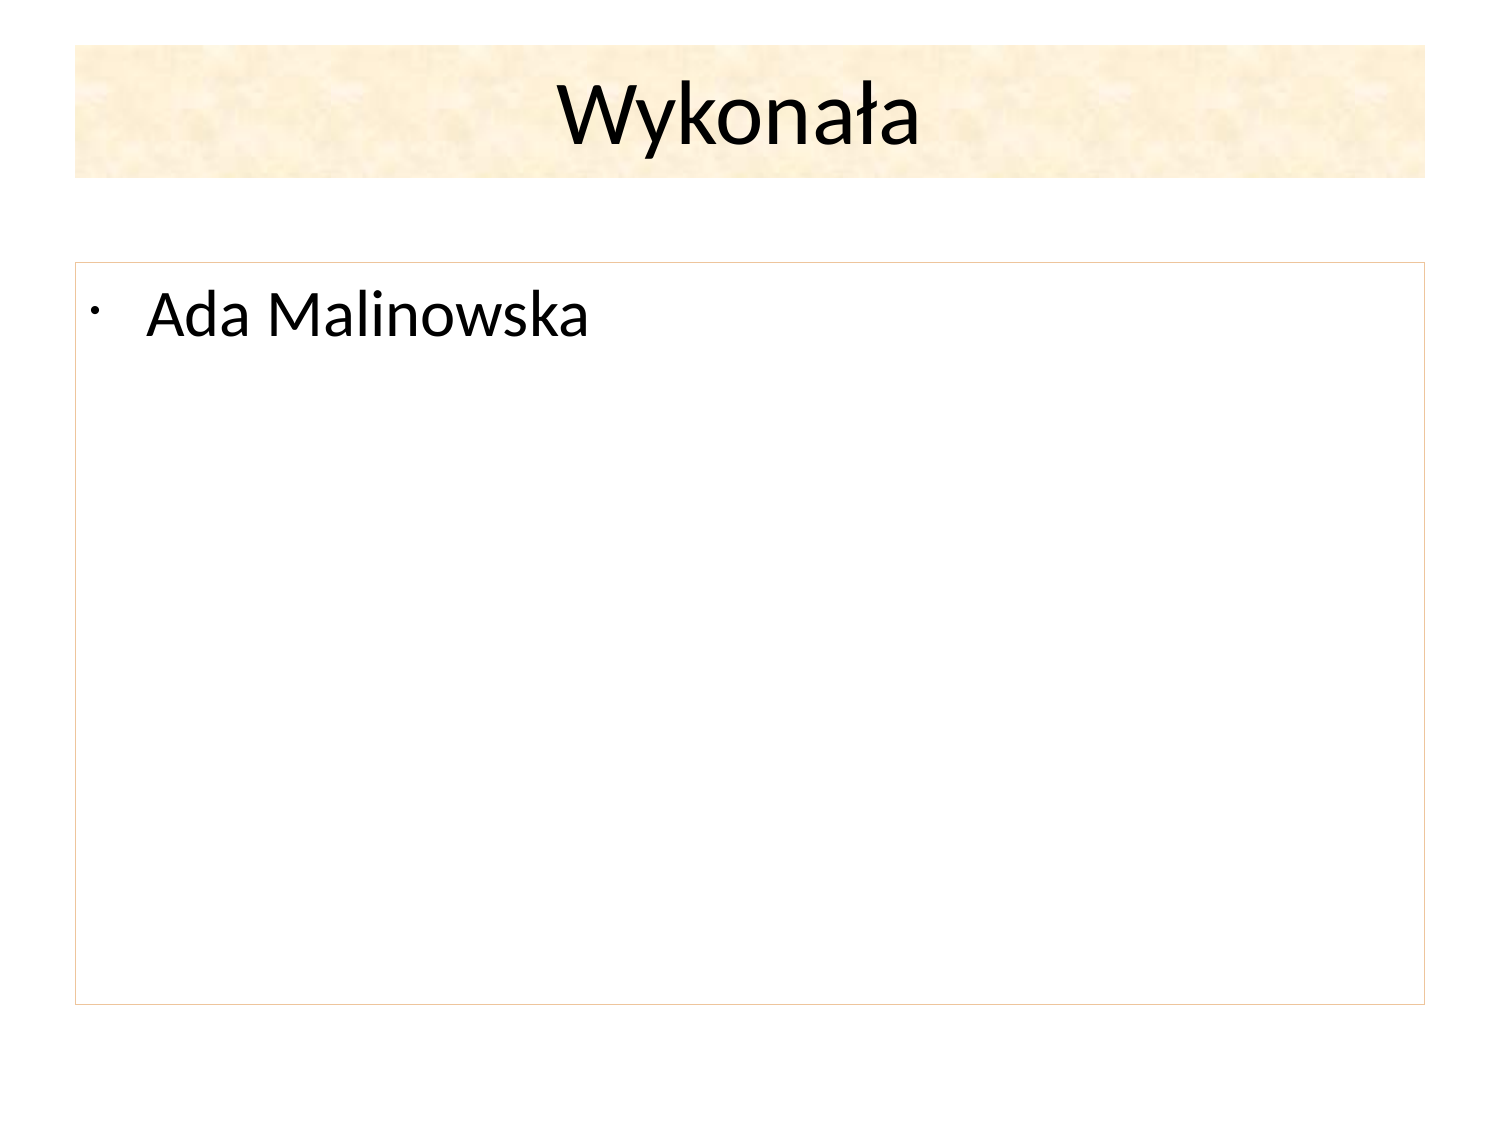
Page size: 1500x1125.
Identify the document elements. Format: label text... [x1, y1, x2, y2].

title Wykonała [75, 45, 1425, 178]
list Ada Malinowska [75, 262, 1425, 1005]
